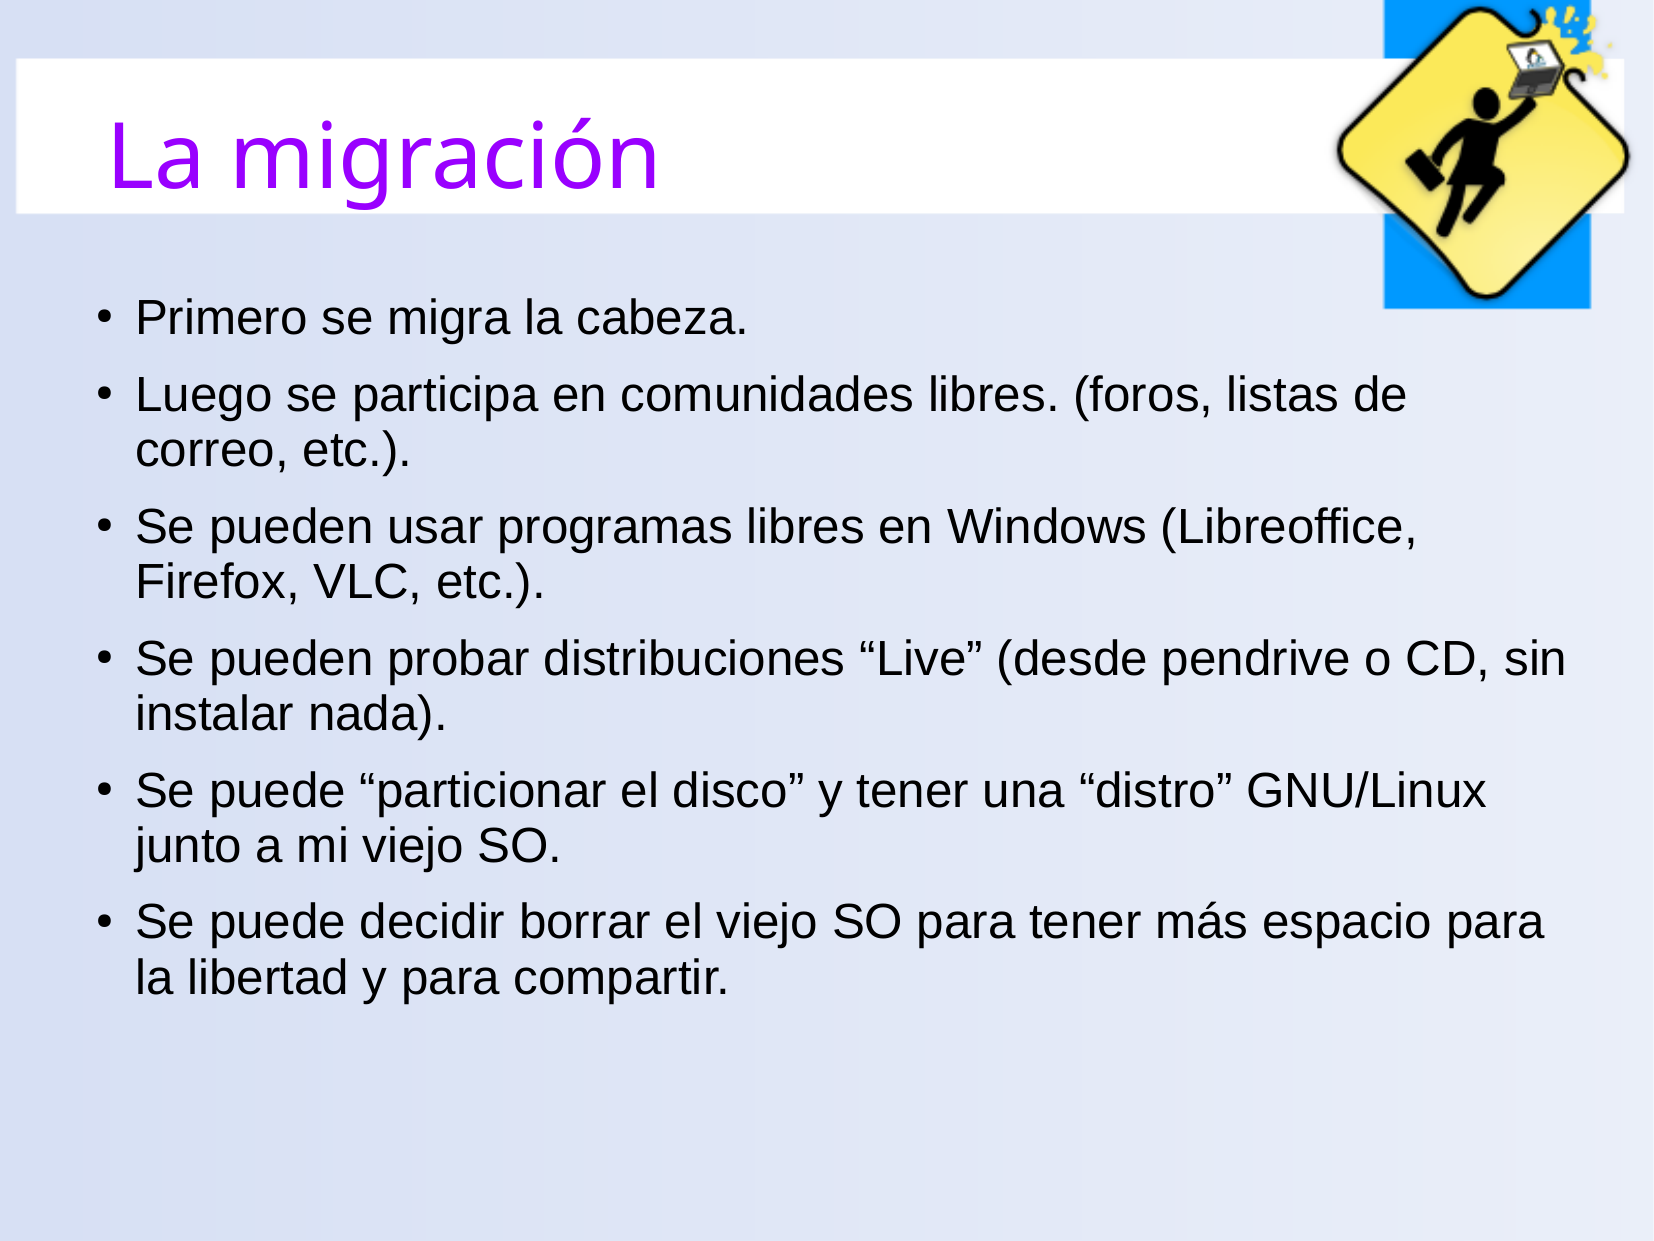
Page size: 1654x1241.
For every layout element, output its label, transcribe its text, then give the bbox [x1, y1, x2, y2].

title La migración [82, 49, 1571, 257]
picture [0, 0, 1654, 1241]
list Primero se migra la cabeza. Luego se participa en comunidades libres. (foros, listas de correo, etc.). Se pueden usar programas libres en Windows (Libreoffice, Firefox, VLC, etc.). Se pueden probar distribuciones “Live” (desde pendrive o CD, sin instalar nada). Se puede “particionar el disco” y tener una “distro” GNU/Linux junto a mi viejo SO. Se puede decidir borrar el viejo SO para tener más espacio para la libertad y para compartir. [82, 290, 1571, 1010]
